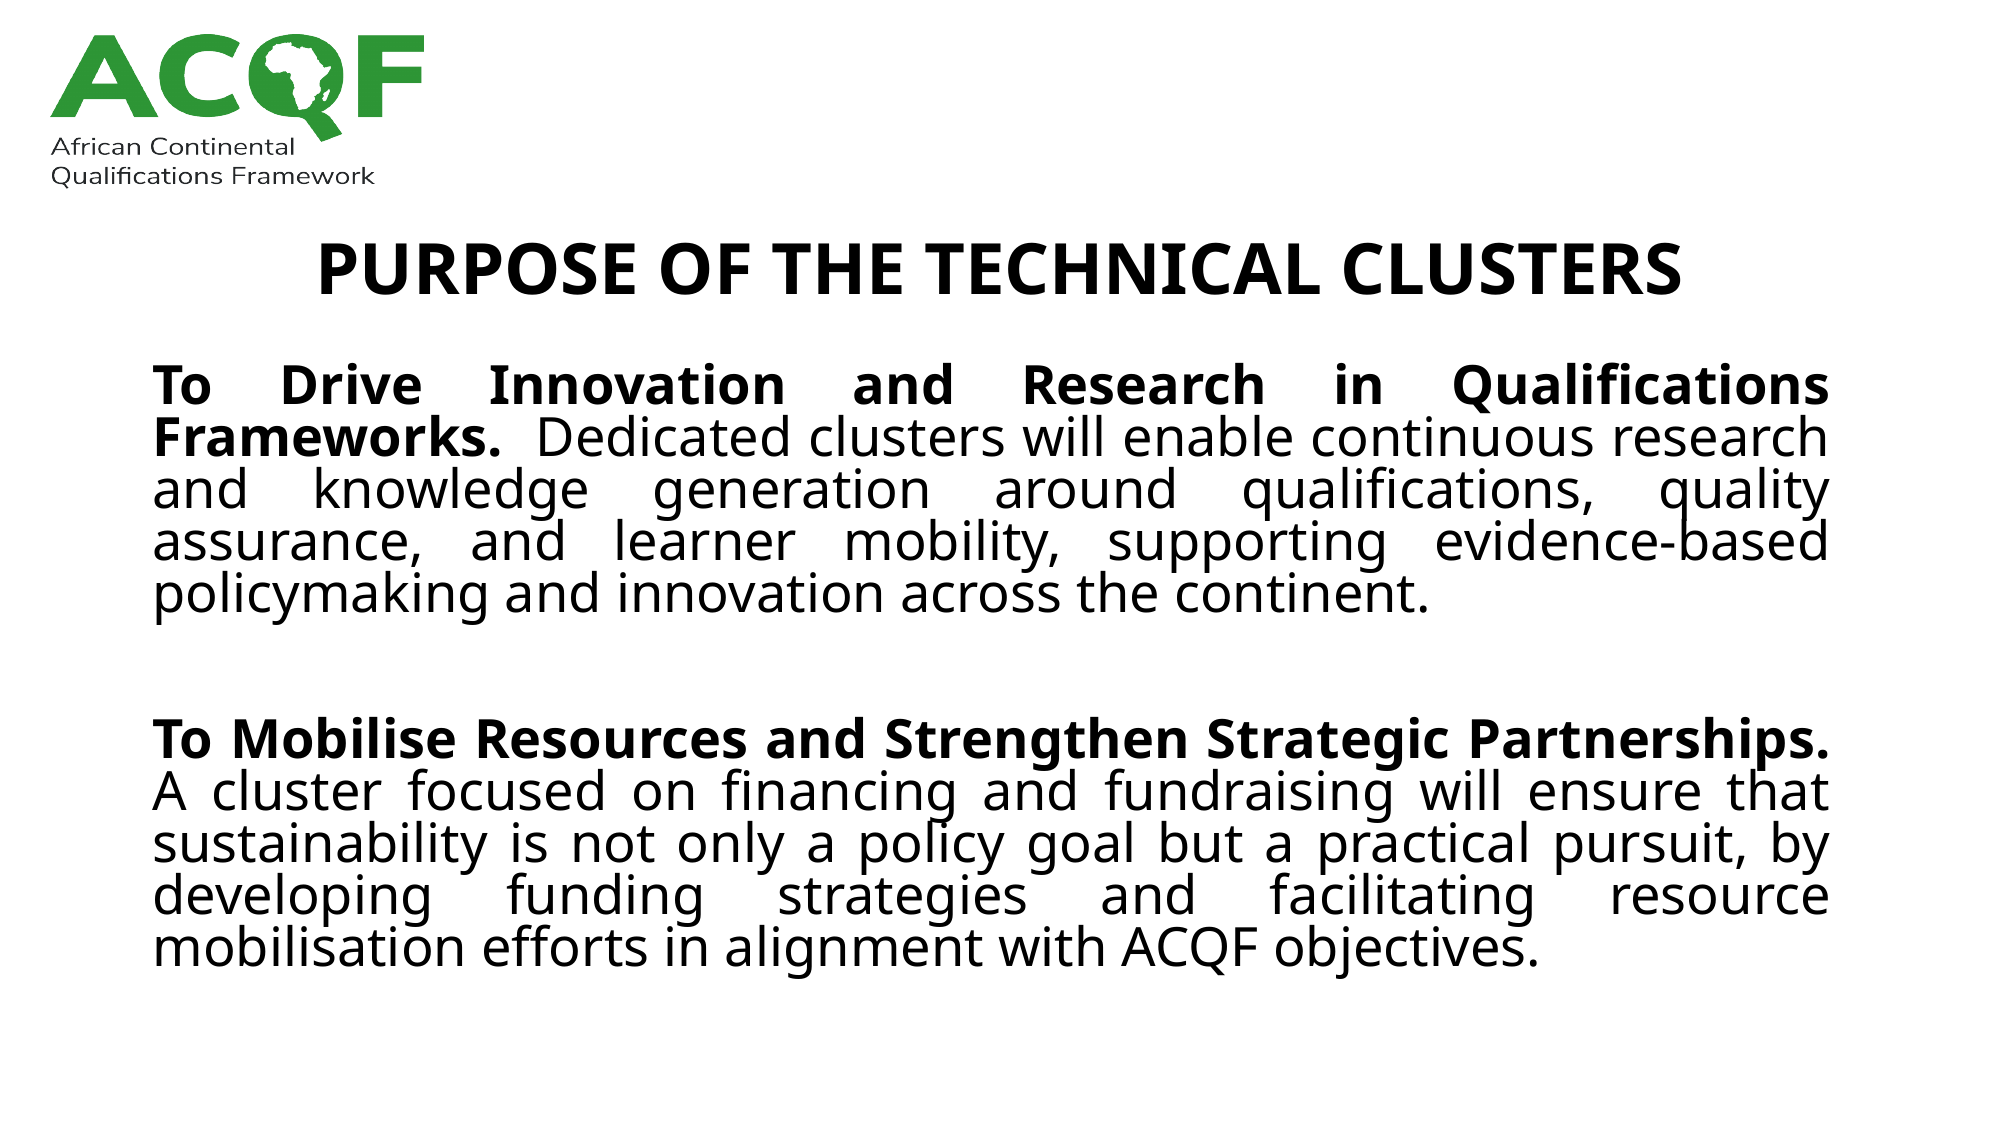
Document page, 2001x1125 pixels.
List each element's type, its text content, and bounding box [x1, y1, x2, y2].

title PURPOSE OF THE TECHNICAL CLUSTERS [137, 225, 1863, 318]
picture [50, 34, 424, 189]
list To Drive Innovation and Research in Qualifications Frameworks. Dedicated clusters will enable continuous research and knowledge generation around qualifications, quality assurance, and learner mobility, supporting evidence-based policymaking and innovation across the continent. To Mobilise Resources and Strengthen Strategic Partnerships. A cluster focused on financing and fundraising will ensure that sustainability is not only a policy goal but a practical pursuit, by developing funding strategies and facilitating resource mobilisation efforts in alignment with ACQF objectives. [137, 355, 1863, 1014]
